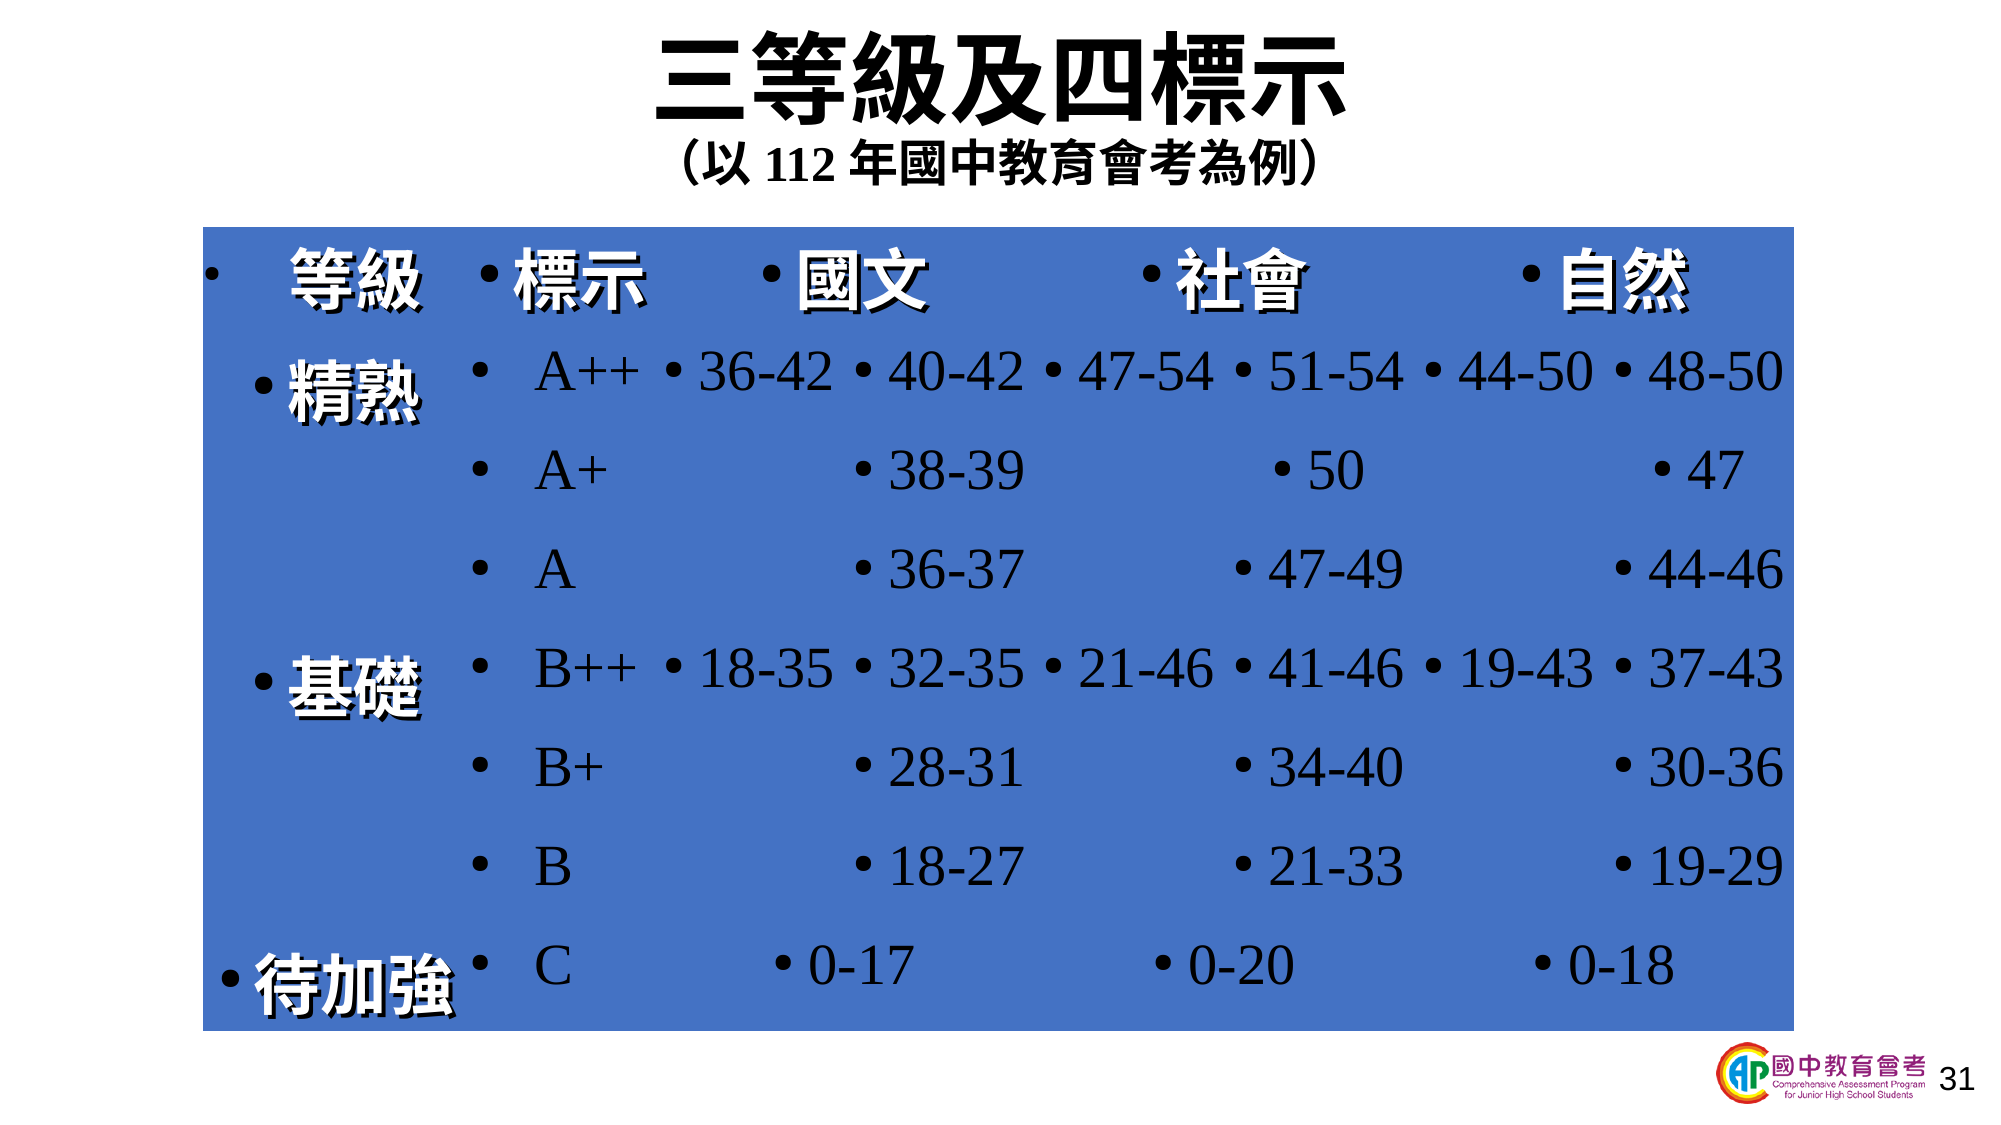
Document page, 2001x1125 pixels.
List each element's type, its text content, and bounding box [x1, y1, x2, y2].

table_cell 0-17 [654, 932, 1034, 1031]
table_cell 18-35 [654, 635, 844, 932]
table_cell 34-40 [1224, 734, 1414, 833]
table_cell A+ [470, 438, 654, 537]
table_header 國文 [654, 227, 1034, 339]
table_header 社會 [1034, 227, 1414, 339]
table_cell 21-33 [1224, 833, 1414, 932]
table_cell 36-42 [654, 339, 844, 635]
table_cell B [470, 833, 654, 932]
table_cell 0-20 [1034, 932, 1414, 1031]
table_cell B+ [470, 734, 654, 833]
table_cell C [470, 932, 654, 1031]
table_cell 19-29 [1604, 833, 1794, 932]
table_cell 41-46 [1224, 635, 1414, 734]
table_cell 19-43 [1414, 635, 1604, 932]
table_cell 38-39 [844, 438, 1034, 537]
table_cell 21-46 [1034, 635, 1224, 932]
table_cell 44-50 [1414, 339, 1604, 635]
table_cell 44-46 [1604, 537, 1794, 635]
title 三等級及四標示 （以112年國中教育會考為例） [137, 2, 1863, 220]
table_cell A [470, 537, 654, 635]
text_box 31 [1923, 1047, 2000, 1108]
table_header 自然 [1414, 227, 1794, 339]
table_header 標示 [470, 227, 654, 339]
table_cell 51-54 [1224, 339, 1414, 438]
table_cell 基礎 [203, 635, 470, 932]
table_cell 28-31 [844, 734, 1034, 833]
table_cell 50 [1224, 438, 1414, 537]
table_cell 48-50 [1604, 339, 1794, 438]
table_header 等級 [203, 227, 470, 339]
table_cell 37-43 [1604, 635, 1794, 734]
table_cell 精熟 [203, 339, 470, 635]
table_cell A++ [470, 339, 654, 438]
table_cell 30-36 [1604, 734, 1794, 833]
table_cell 0-18 [1414, 932, 1794, 1031]
table_cell B++ [470, 635, 654, 734]
table_cell 32-35 [844, 635, 1034, 734]
table_cell 47-49 [1224, 537, 1414, 635]
table_cell 待加強 [203, 932, 470, 1031]
table_cell 47-54 [1034, 339, 1224, 635]
table_cell 18-27 [844, 833, 1034, 932]
table_cell 36-37 [844, 537, 1034, 635]
table_cell 47 [1604, 438, 1794, 537]
table_cell 40-42 [844, 339, 1034, 438]
